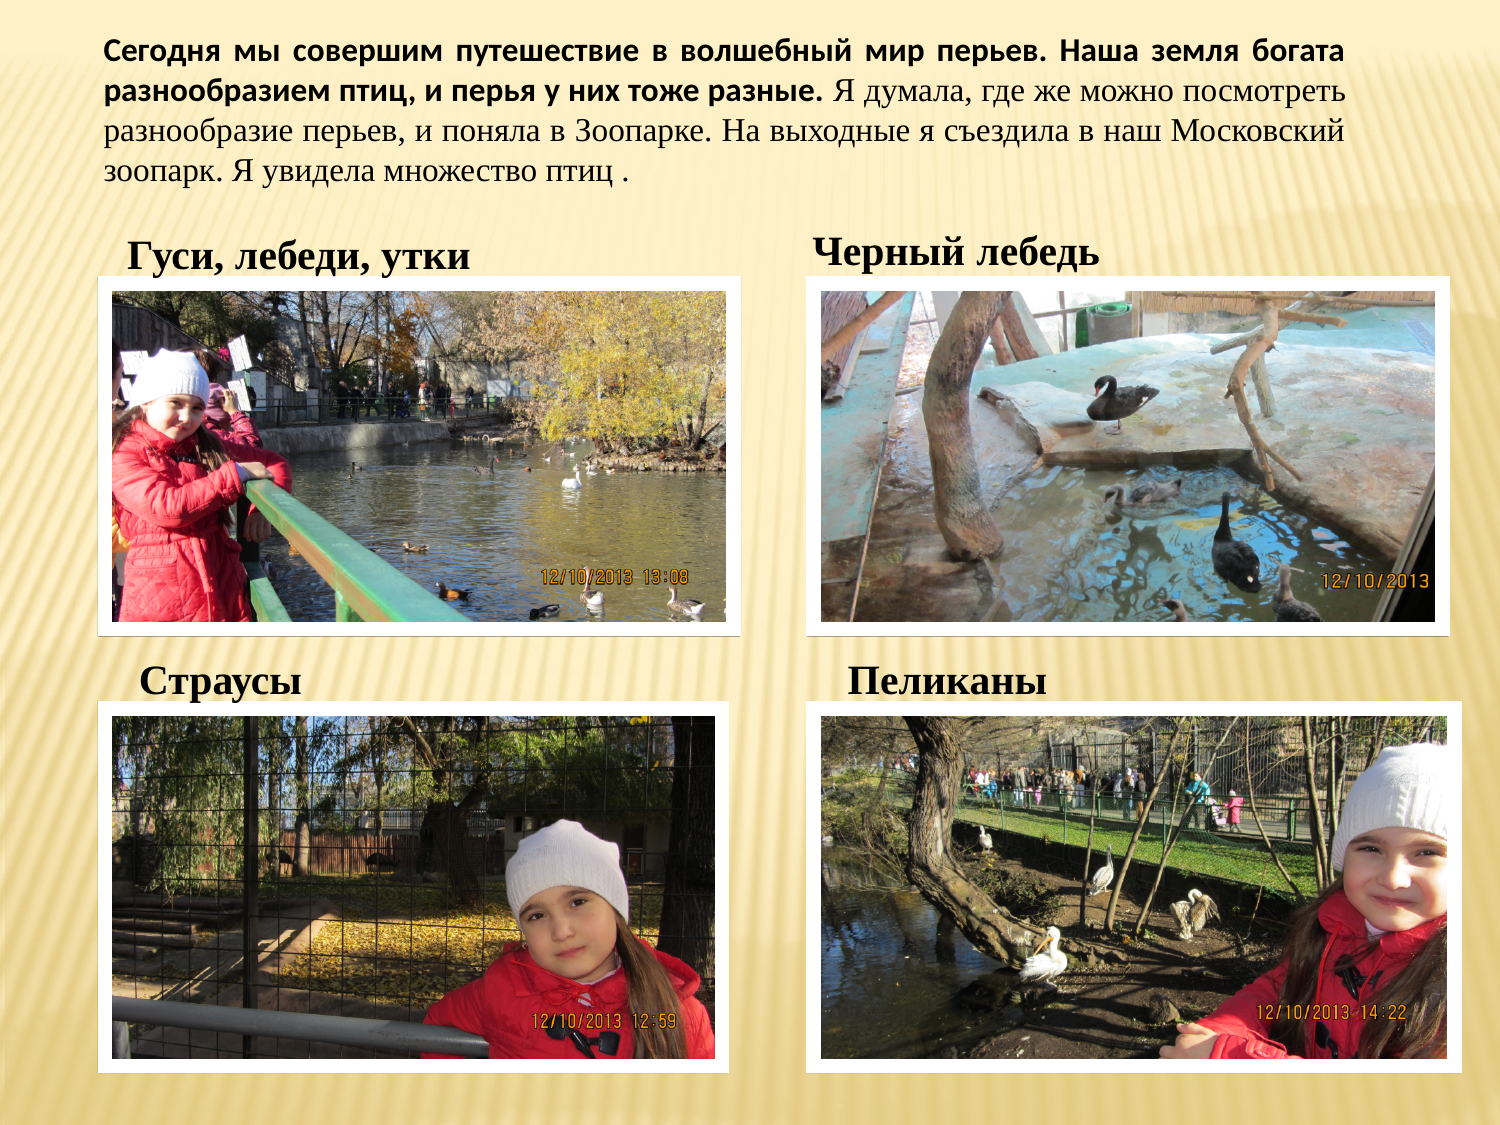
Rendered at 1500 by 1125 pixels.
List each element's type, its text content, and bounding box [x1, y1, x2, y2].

text_box Пеликаны [832, 645, 1064, 711]
picture [112, 716, 715, 1059]
text_box Черный лебедь [797, 208, 1129, 284]
picture [112, 290, 727, 622]
text_box Гуси, лебеди, утки [112, 220, 486, 285]
text_box Страусы [123, 645, 320, 711]
picture [820, 290, 1436, 622]
picture [820, 716, 1447, 1059]
text_box Сегодня мы совершим путешествие в волшебный мир перьев. Наша земля богата разнообразием птиц, и перья у них тоже разные. Я думала, где же можно посмотреть разнообразие перьев, и поняла в Зоопарке. На выходные я съездила в наш Московский зоопарк. Я увидела множество птиц . [88, 20, 1471, 255]
